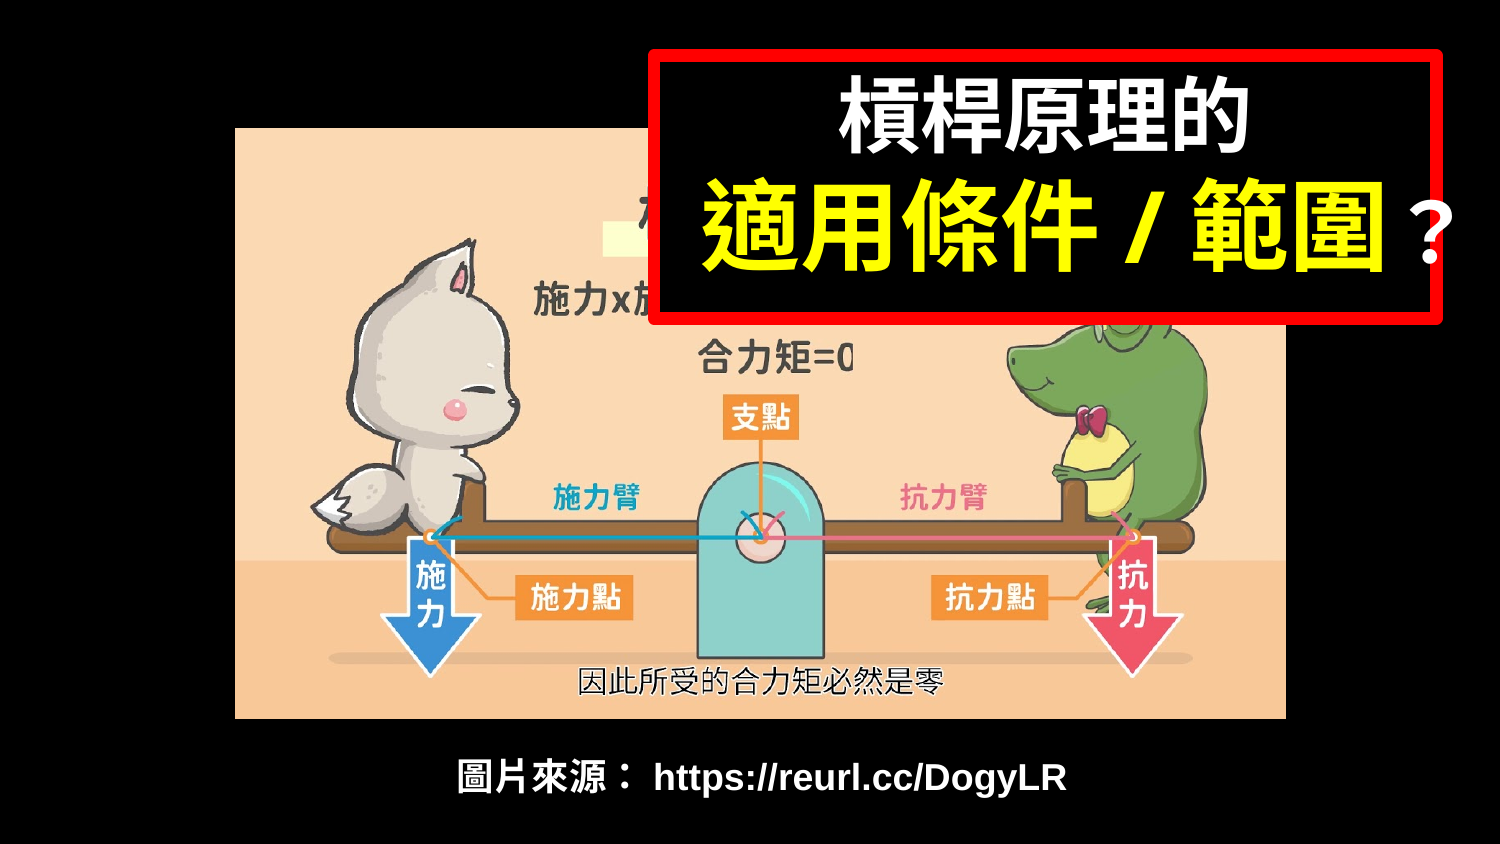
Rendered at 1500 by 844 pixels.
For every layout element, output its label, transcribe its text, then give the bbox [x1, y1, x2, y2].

picture [235, 128, 1286, 719]
text_box 槓桿原理的 適用條件/範圍？ [653, 55, 1437, 319]
text_box 圖片來源：https://reurl.cc/DogyLR [442, 746, 1083, 806]
